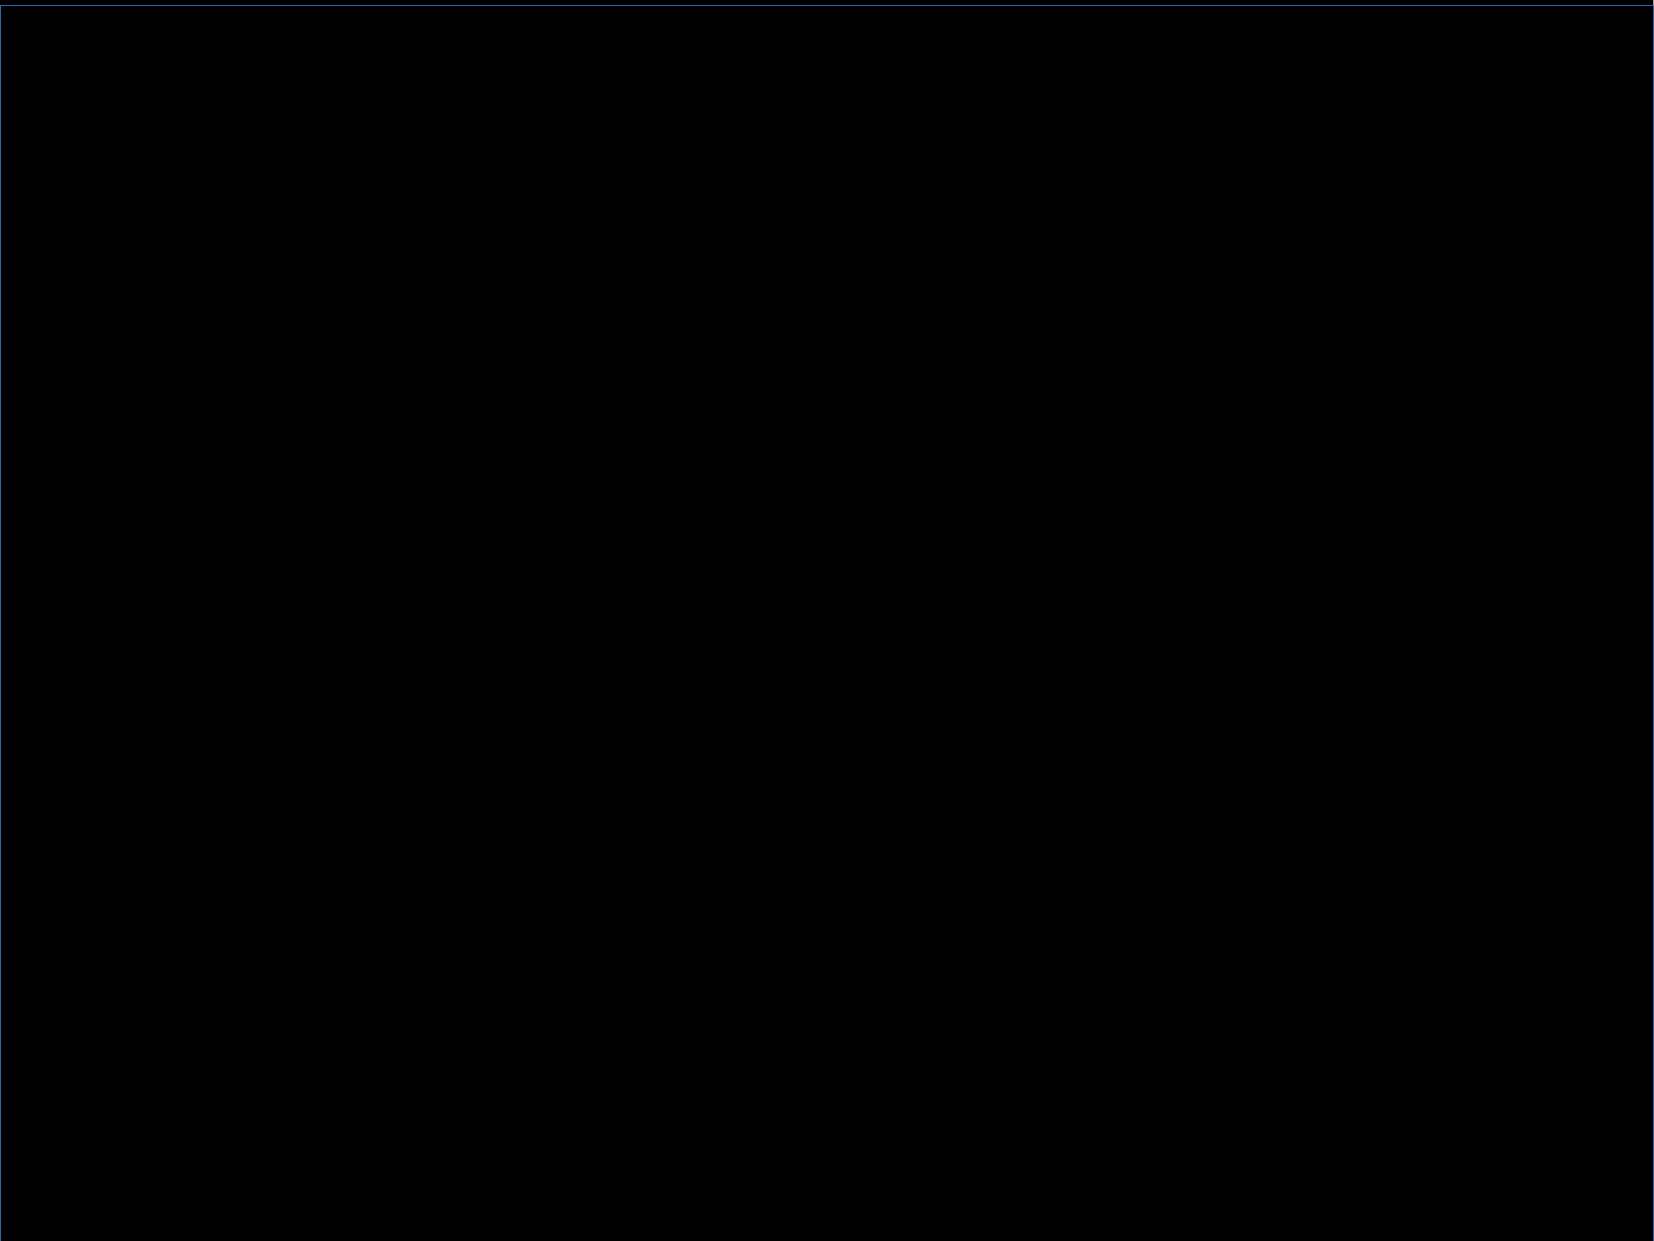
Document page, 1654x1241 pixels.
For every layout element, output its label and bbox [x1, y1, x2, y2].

text_box [0, 5, 1654, 1241]
